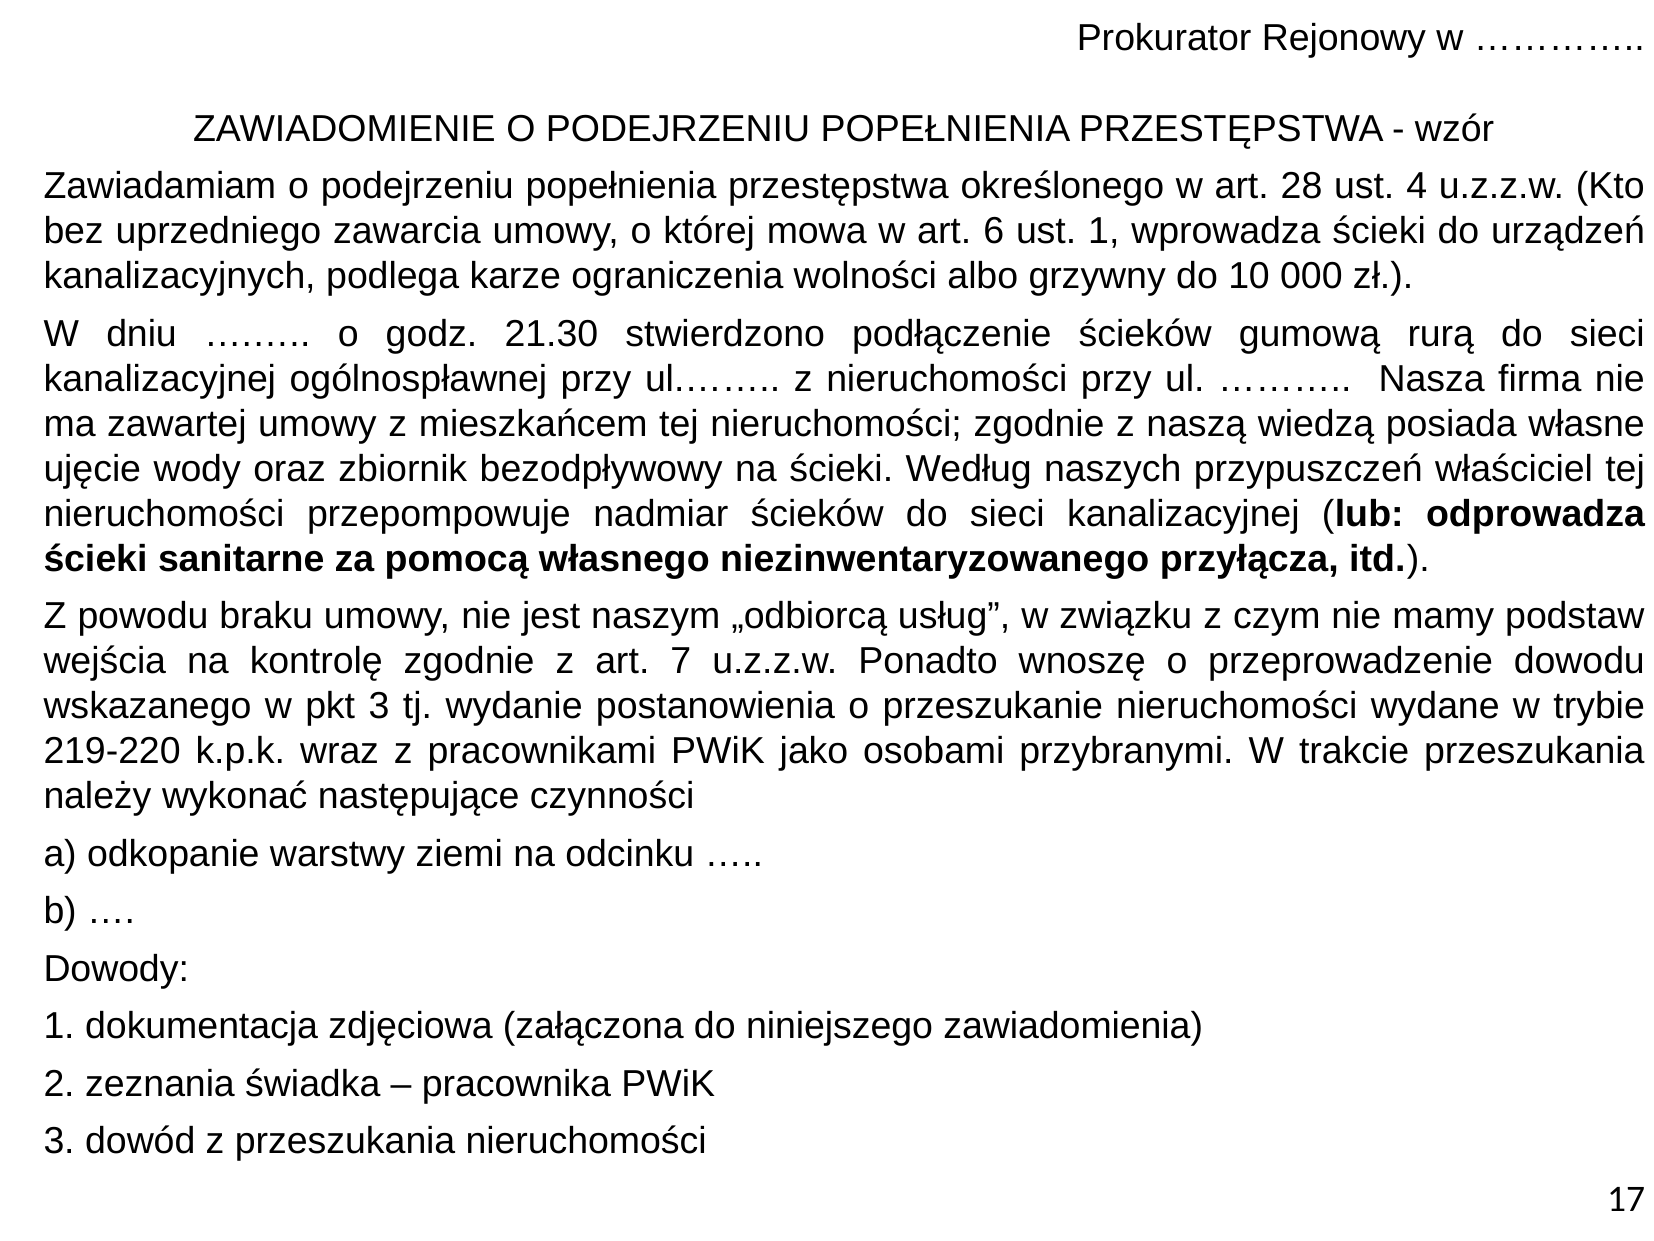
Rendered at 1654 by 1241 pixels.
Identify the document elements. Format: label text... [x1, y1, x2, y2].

list Prokurator Rejonowy w ………….. ZAWIADOMIENIE O PODEJRZENIU POPEŁNIENIA PRZESTĘPSTWA - wzór Zawiadamiam o podejrzeniu popełnienia przestępstwa określonego w art. 28 ust. 4 u.z.z.w. (Kto bez uprzedniego zawarcia umowy, o której mowa w art. 6 ust. 1, wprowadza ścieki do urządzeń kanalizacyjnych, podlega karze ograniczenia wolności albo grzywny do 10 000 zł.). W dniu ….….. o godz. 21.30 stwierdzono podłączenie ścieków gumową rurą do sieci kanalizacyjnej ogólnospławnej przy ul.…….. z nieruchomości przy ul. ……….. Nasza firma nie ma zawartej umowy z mieszkańcem tej nieruchomości; zgodnie z naszą wiedzą posiada własne ujęcie wody oraz zbiornik bezodpływowy na ścieki. Według naszych przypuszczeń właściciel tej nieruchomości przepompowuje nadmiar ścieków do sieci kanalizacyjnej (lub: odprowadza ścieki sanitarne za pomocą własnego niezinwentaryzowanego przyłącza, itd.). Z powodu braku umowy, nie jest naszym „odbiorcą usług”, w związku z czym nie mamy podstaw wejścia na kontrolę zgodnie z art. 7 u.z.z.w. Ponadto wnoszę o przeprowadzenie dowodu wskazanego w pkt 3 tj. wydanie postanowienia o przeszukanie nieruchomości wydane w trybie 219-220 k.p.k. wraz z pracownikami PWiK jako osobami przybranymi. W trakcie przeszukania należy wykonać następujące czynności a) odkopanie warstwy ziemi na odcinku ….. b) …. Dowody: 1. dokumentacja zdjęciowa (załączona do niniejszego zawiadomienia) 2. zeznania świadka – pracownika PWiK 3. dowód z przeszukania nieruchomości 17 [43, 13, 1646, 1221]
